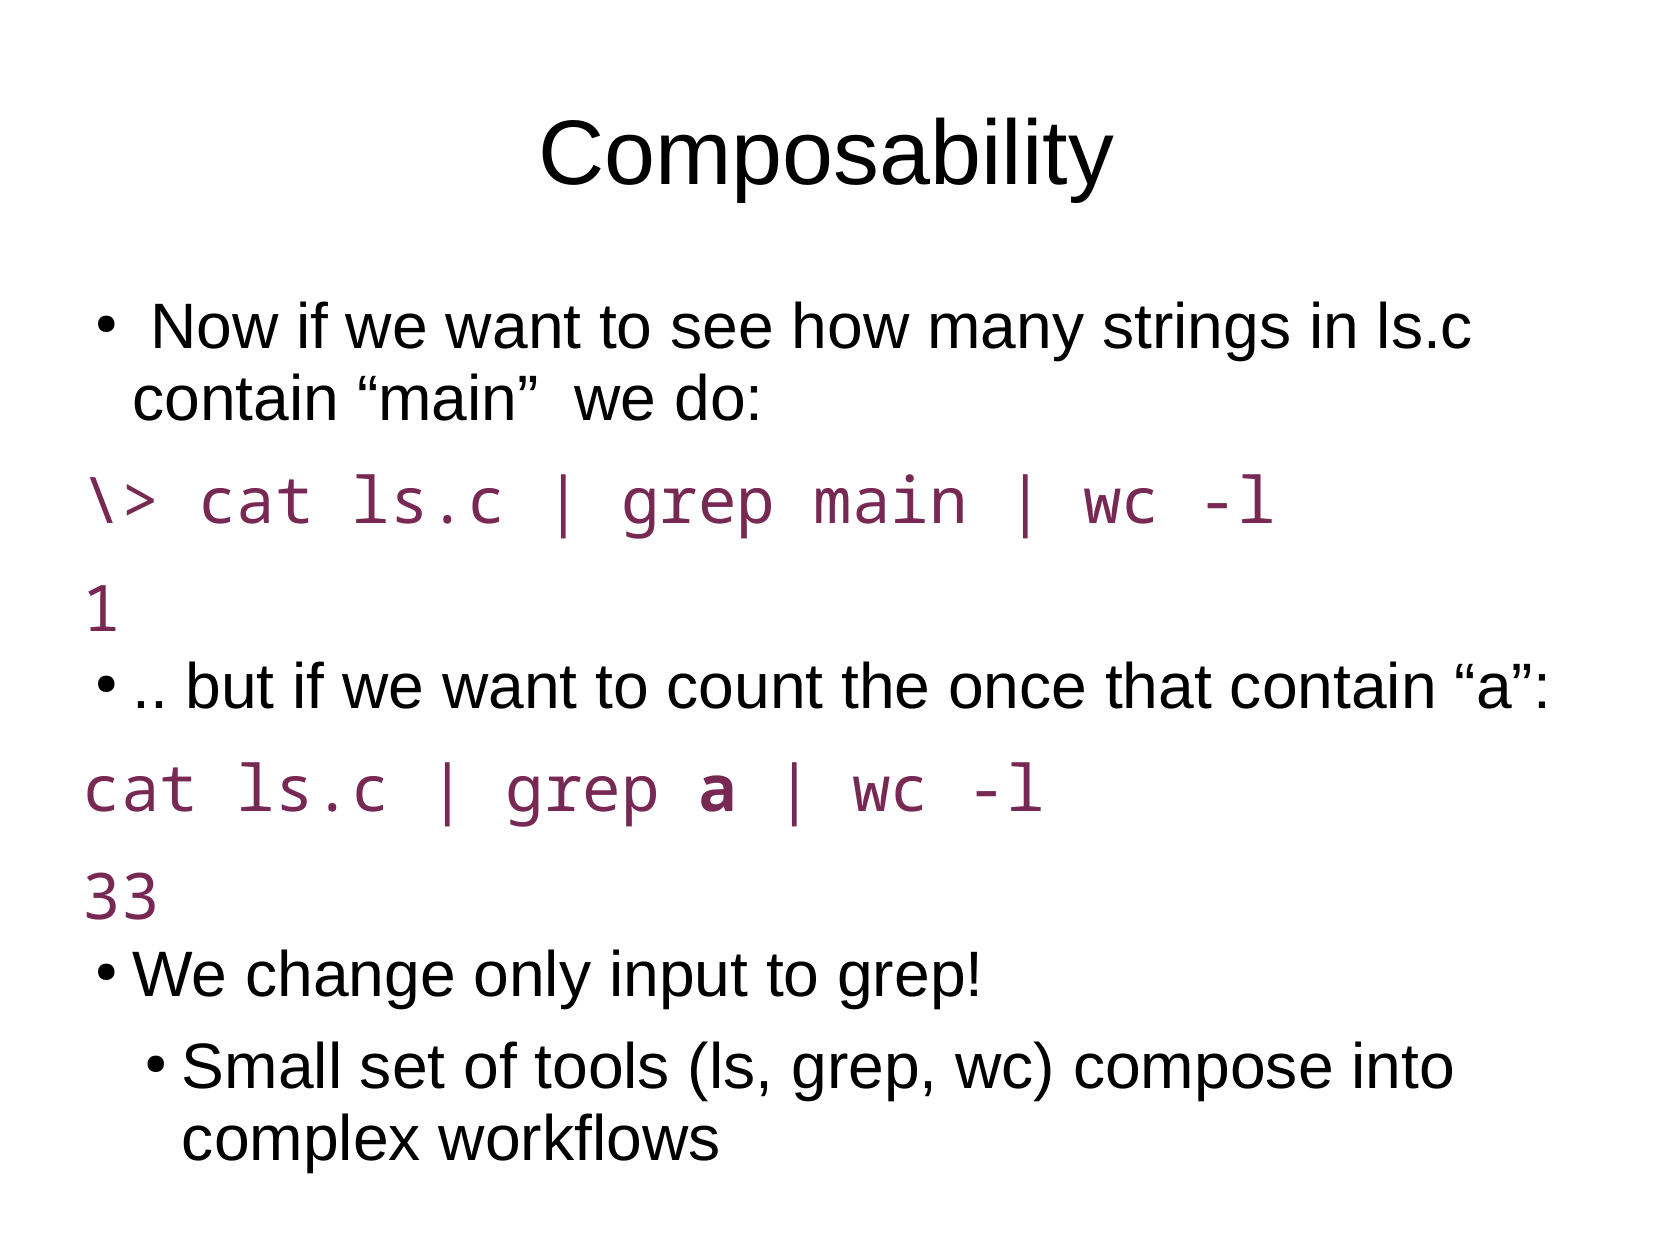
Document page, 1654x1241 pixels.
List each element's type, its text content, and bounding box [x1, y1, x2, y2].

list Now if we want to see how many strings in ls.c contain “main” we do: \> cat ls.c | grep main | wc -l 1 .. but if we want to count the once that contain “a”: cat ls.c | grep a | wc -l 33 We change only input to grep! Small set of tools (ls, grep, wc) compose into complex workflows [82, 290, 1571, 1201]
title Composability [82, 49, 1571, 257]
